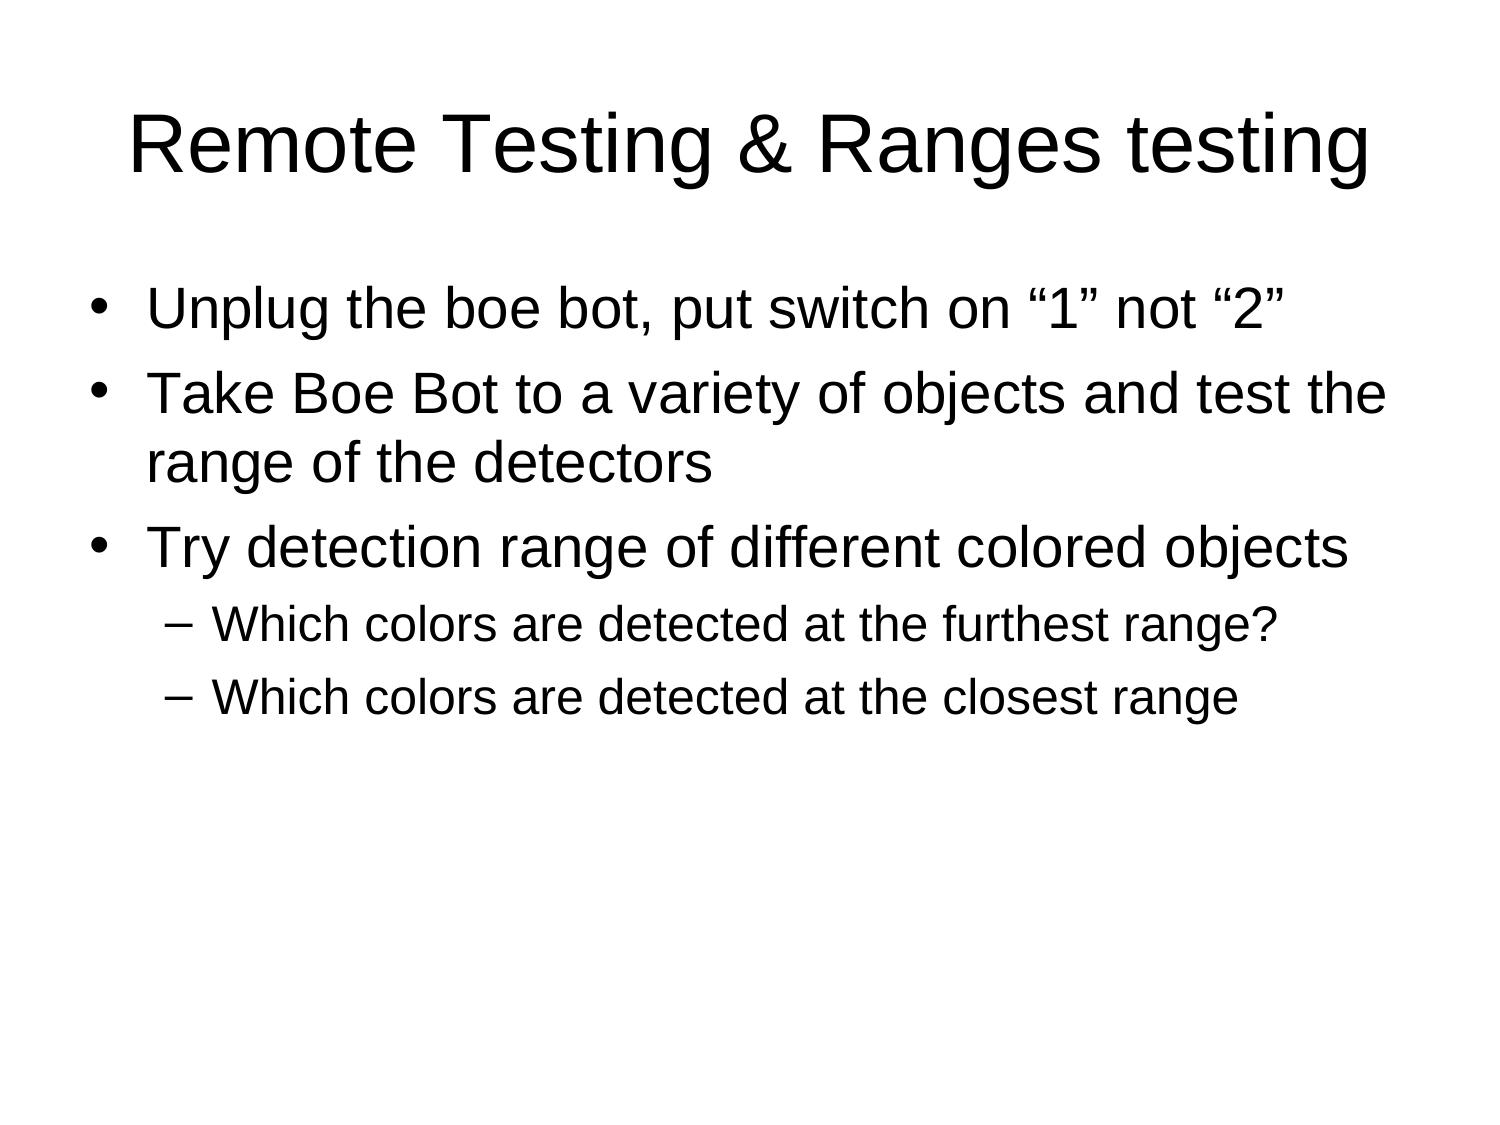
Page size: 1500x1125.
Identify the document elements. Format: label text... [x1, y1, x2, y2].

list Unplug the boe bot, put switch on “1” not “2” Take Boe Bot to a variety of objects and test the range of the detectors Try detection range of different colored objects Which colors are detected at the furthest range? Which colors are detected at the closest range [75, 262, 1426, 1006]
title Remote Testing & Ranges testing [75, 45, 1426, 233]
